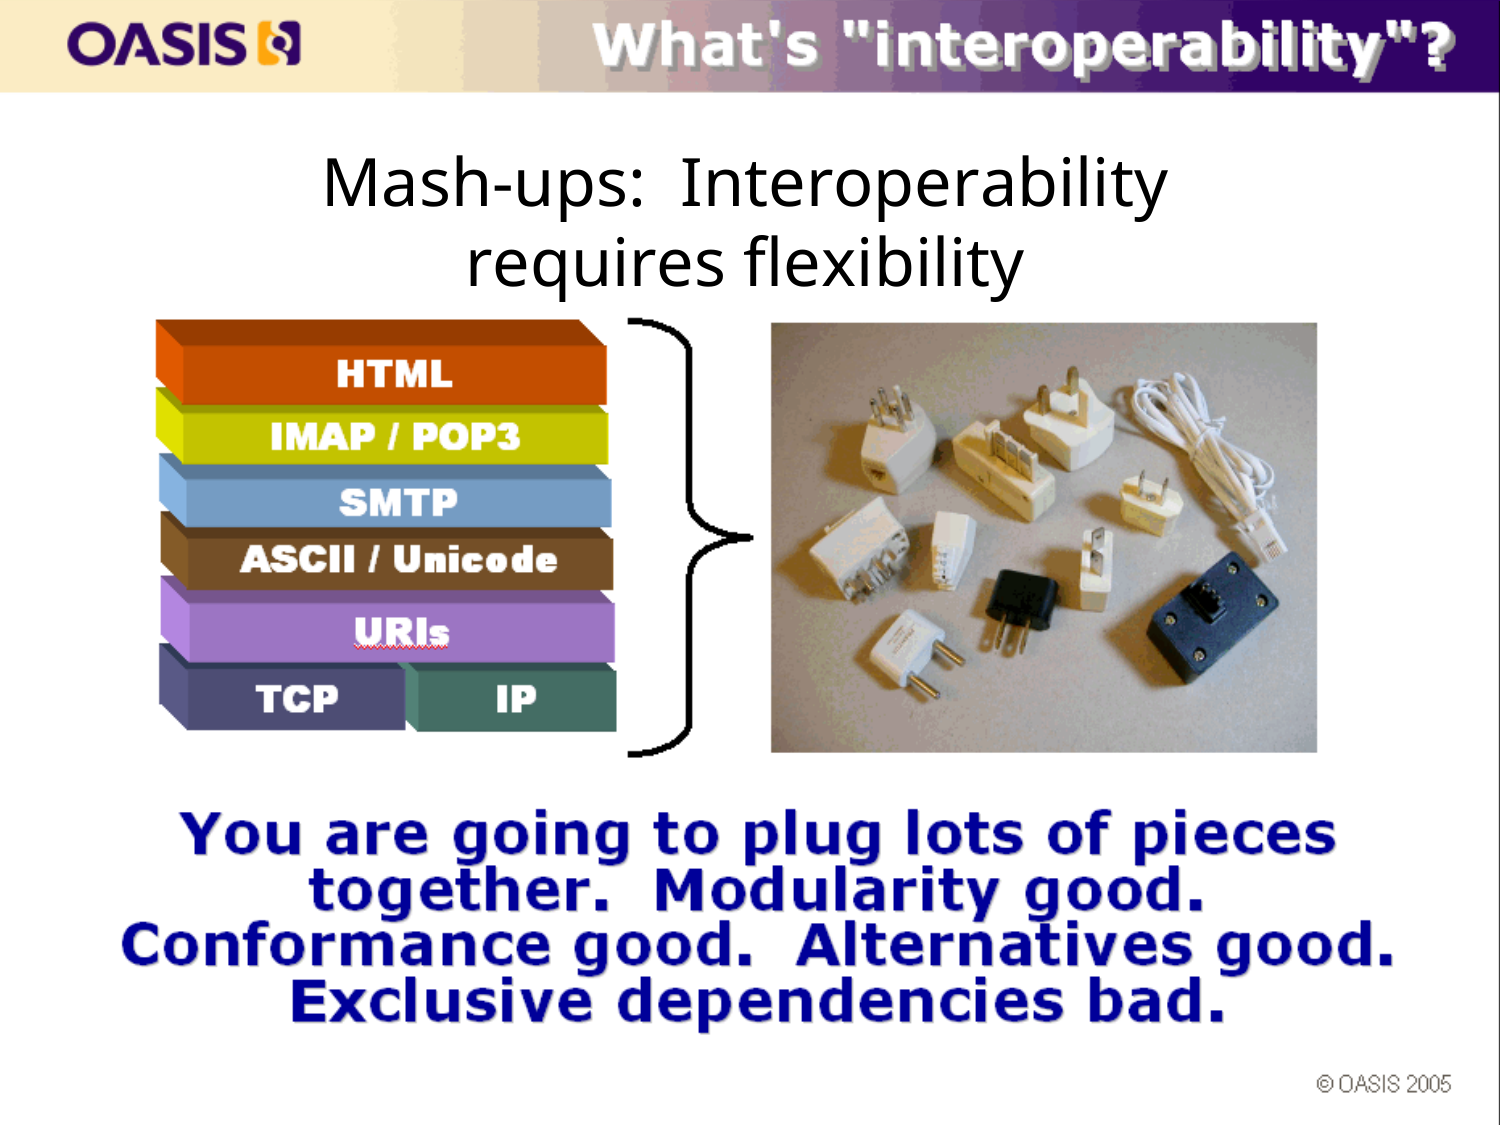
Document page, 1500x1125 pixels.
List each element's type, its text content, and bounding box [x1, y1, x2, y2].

text_box Mash-ups: Interoperability requires flexibility [186, 135, 1304, 311]
picture [0, 0, 1500, 1125]
